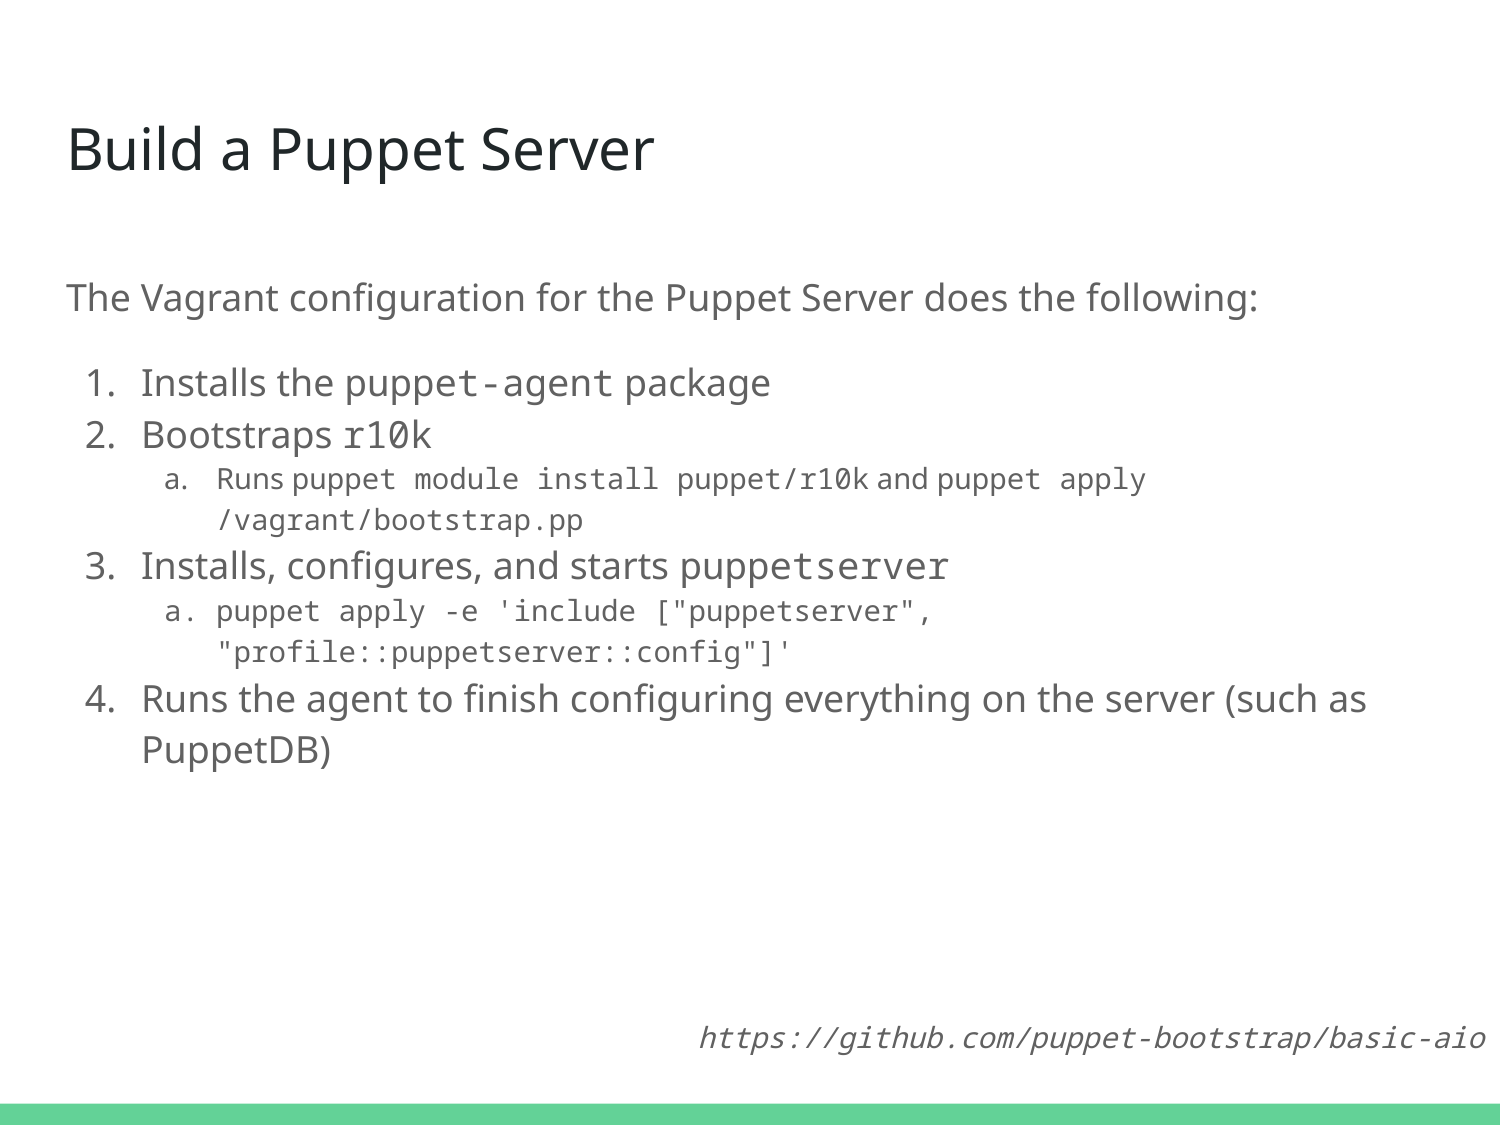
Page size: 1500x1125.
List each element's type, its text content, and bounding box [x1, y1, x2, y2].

text_box https://github.com/puppet-bootstrap/basic-aio [253, 999, 1500, 1107]
list The Vagrant configuration for the Puppet Server does the following: Installs the puppet-agent package Bootstraps r10k Runs puppet module install puppet/r10k and puppet apply /vagrant/bootstrap.pp Installs, configures, and starts puppetserver puppet apply -e 'include ["puppetserver", "profile::puppetserver::config"]' Runs the agent to finish configuring everything on the server (such as PuppetDB) [51, 252, 1449, 1000]
title Build a Puppet Server [51, 97, 1449, 223]
